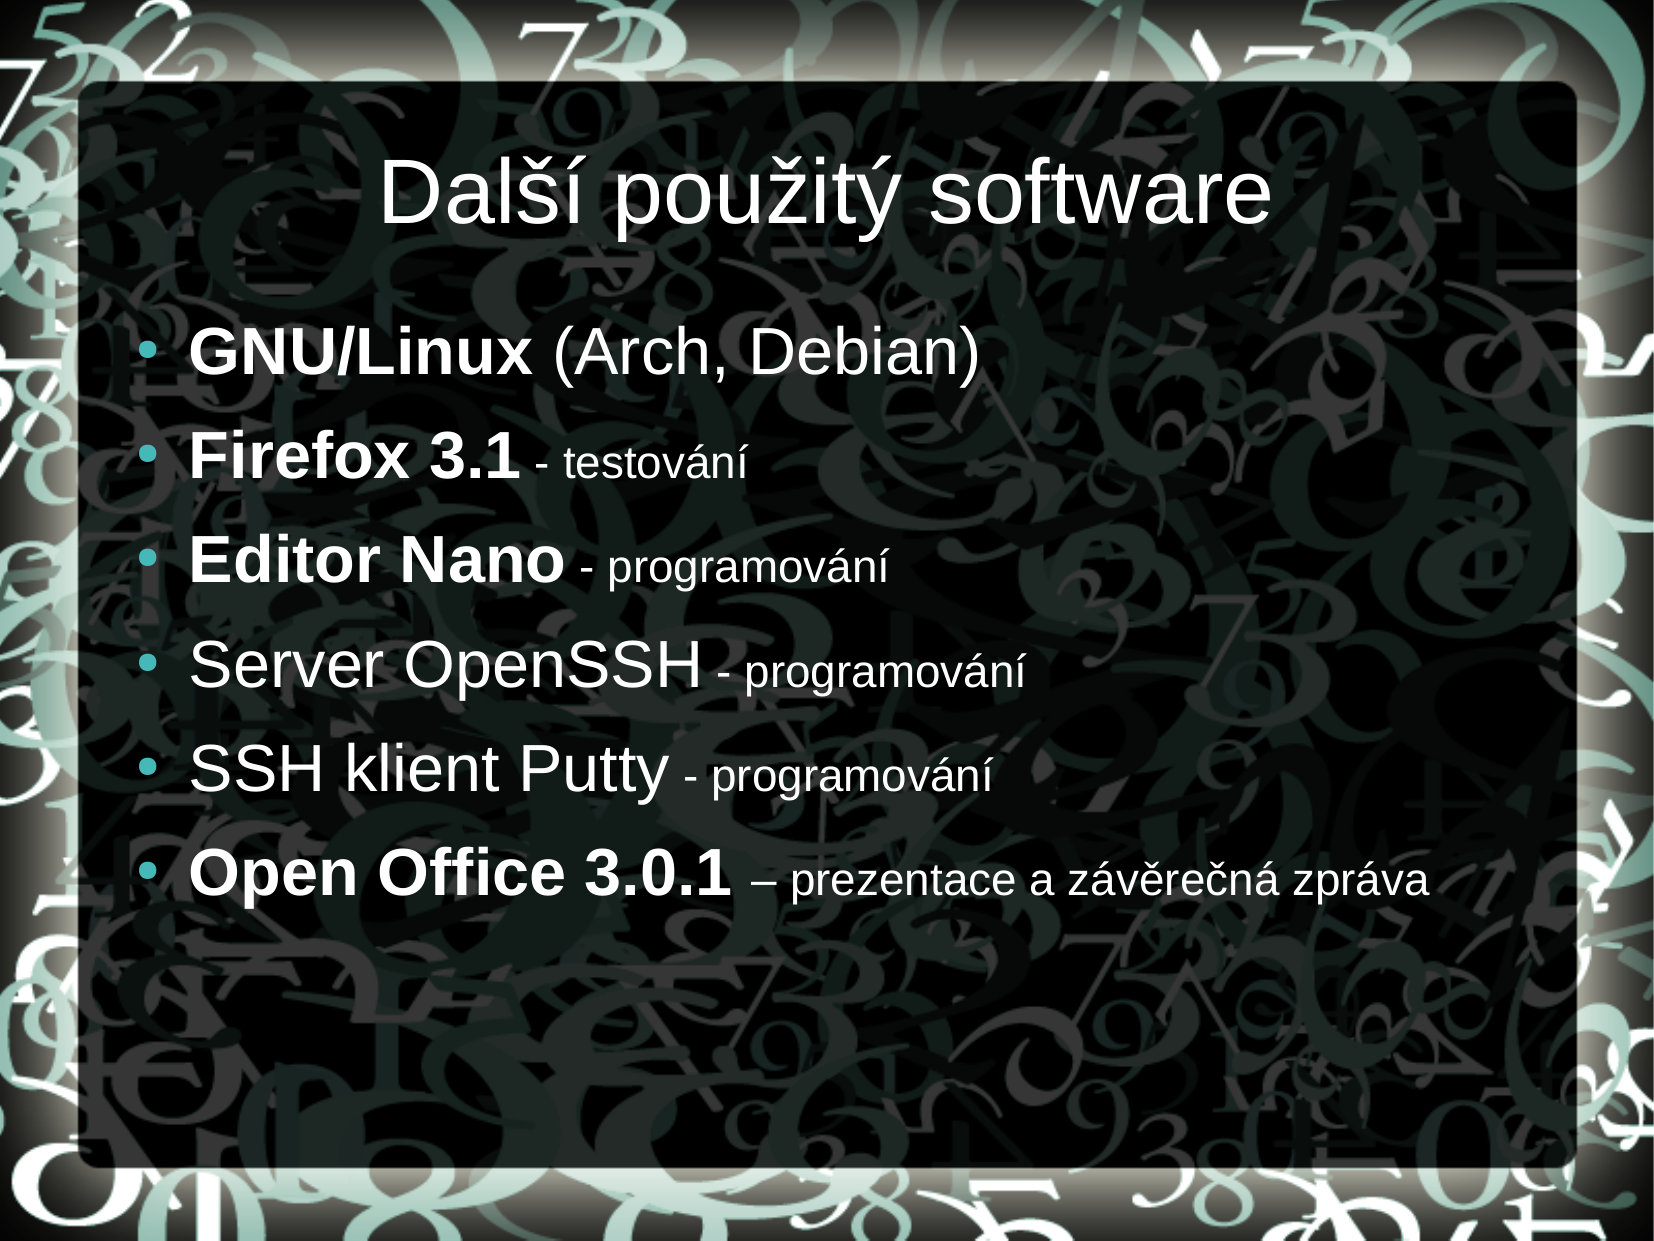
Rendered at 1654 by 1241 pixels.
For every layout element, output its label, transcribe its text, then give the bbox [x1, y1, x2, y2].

picture [0, 0, 1654, 1241]
title Další použitý software [82, 95, 1571, 289]
list GNU/Linux (Arch, Debian) Firefox 3.1 - testování Editor Nano - programování Server OpenSSH - programování SSH klient Putty - programování Open Office 3.0.1 – prezentace a závěrečná zpráva [118, 313, 1536, 1013]
